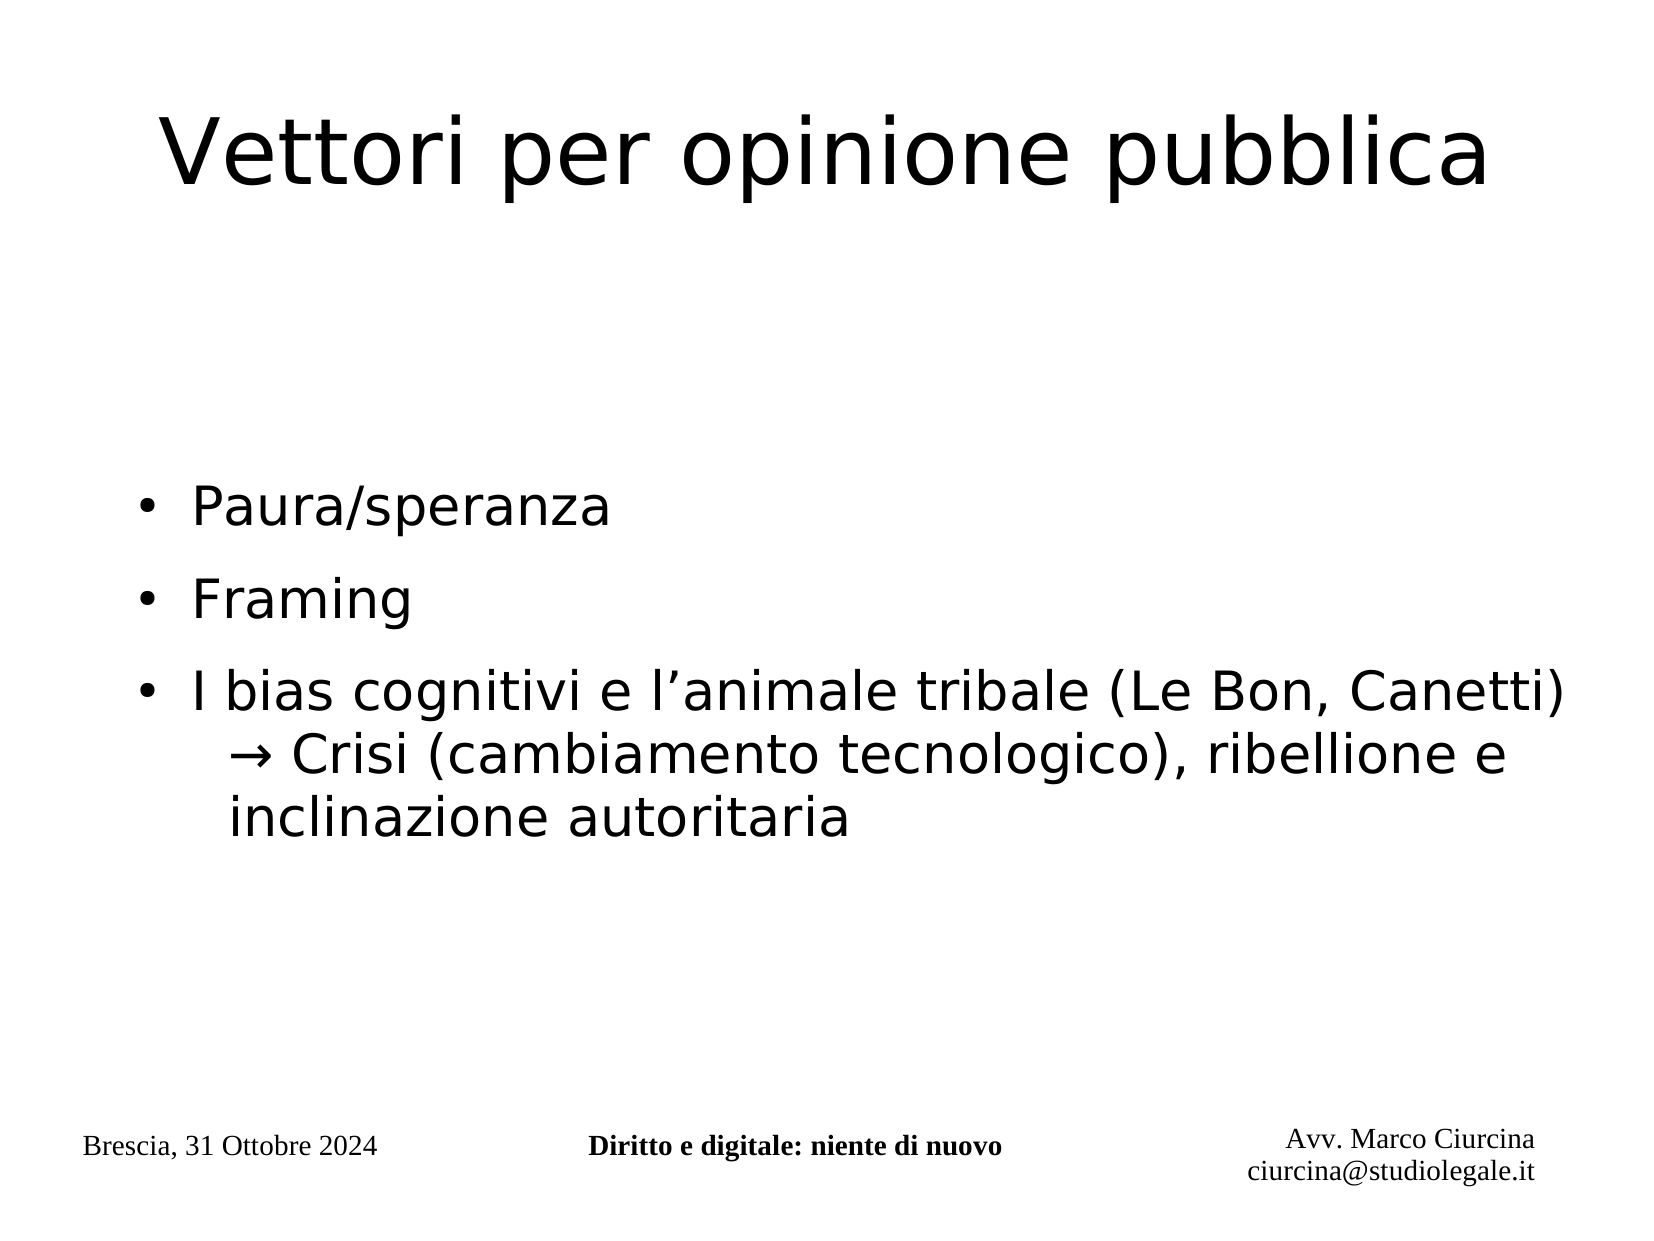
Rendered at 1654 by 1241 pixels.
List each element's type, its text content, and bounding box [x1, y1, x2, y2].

title Vettori per opinione pubblica [82, 49, 1571, 257]
list Paura/speranza Framing I bias cognitivi e l’animale tribale (Le Bon, Canetti) → Crisi (cambiamento tecnologico), ribellione e inclinazione autoritaria [82, 290, 1571, 1109]
